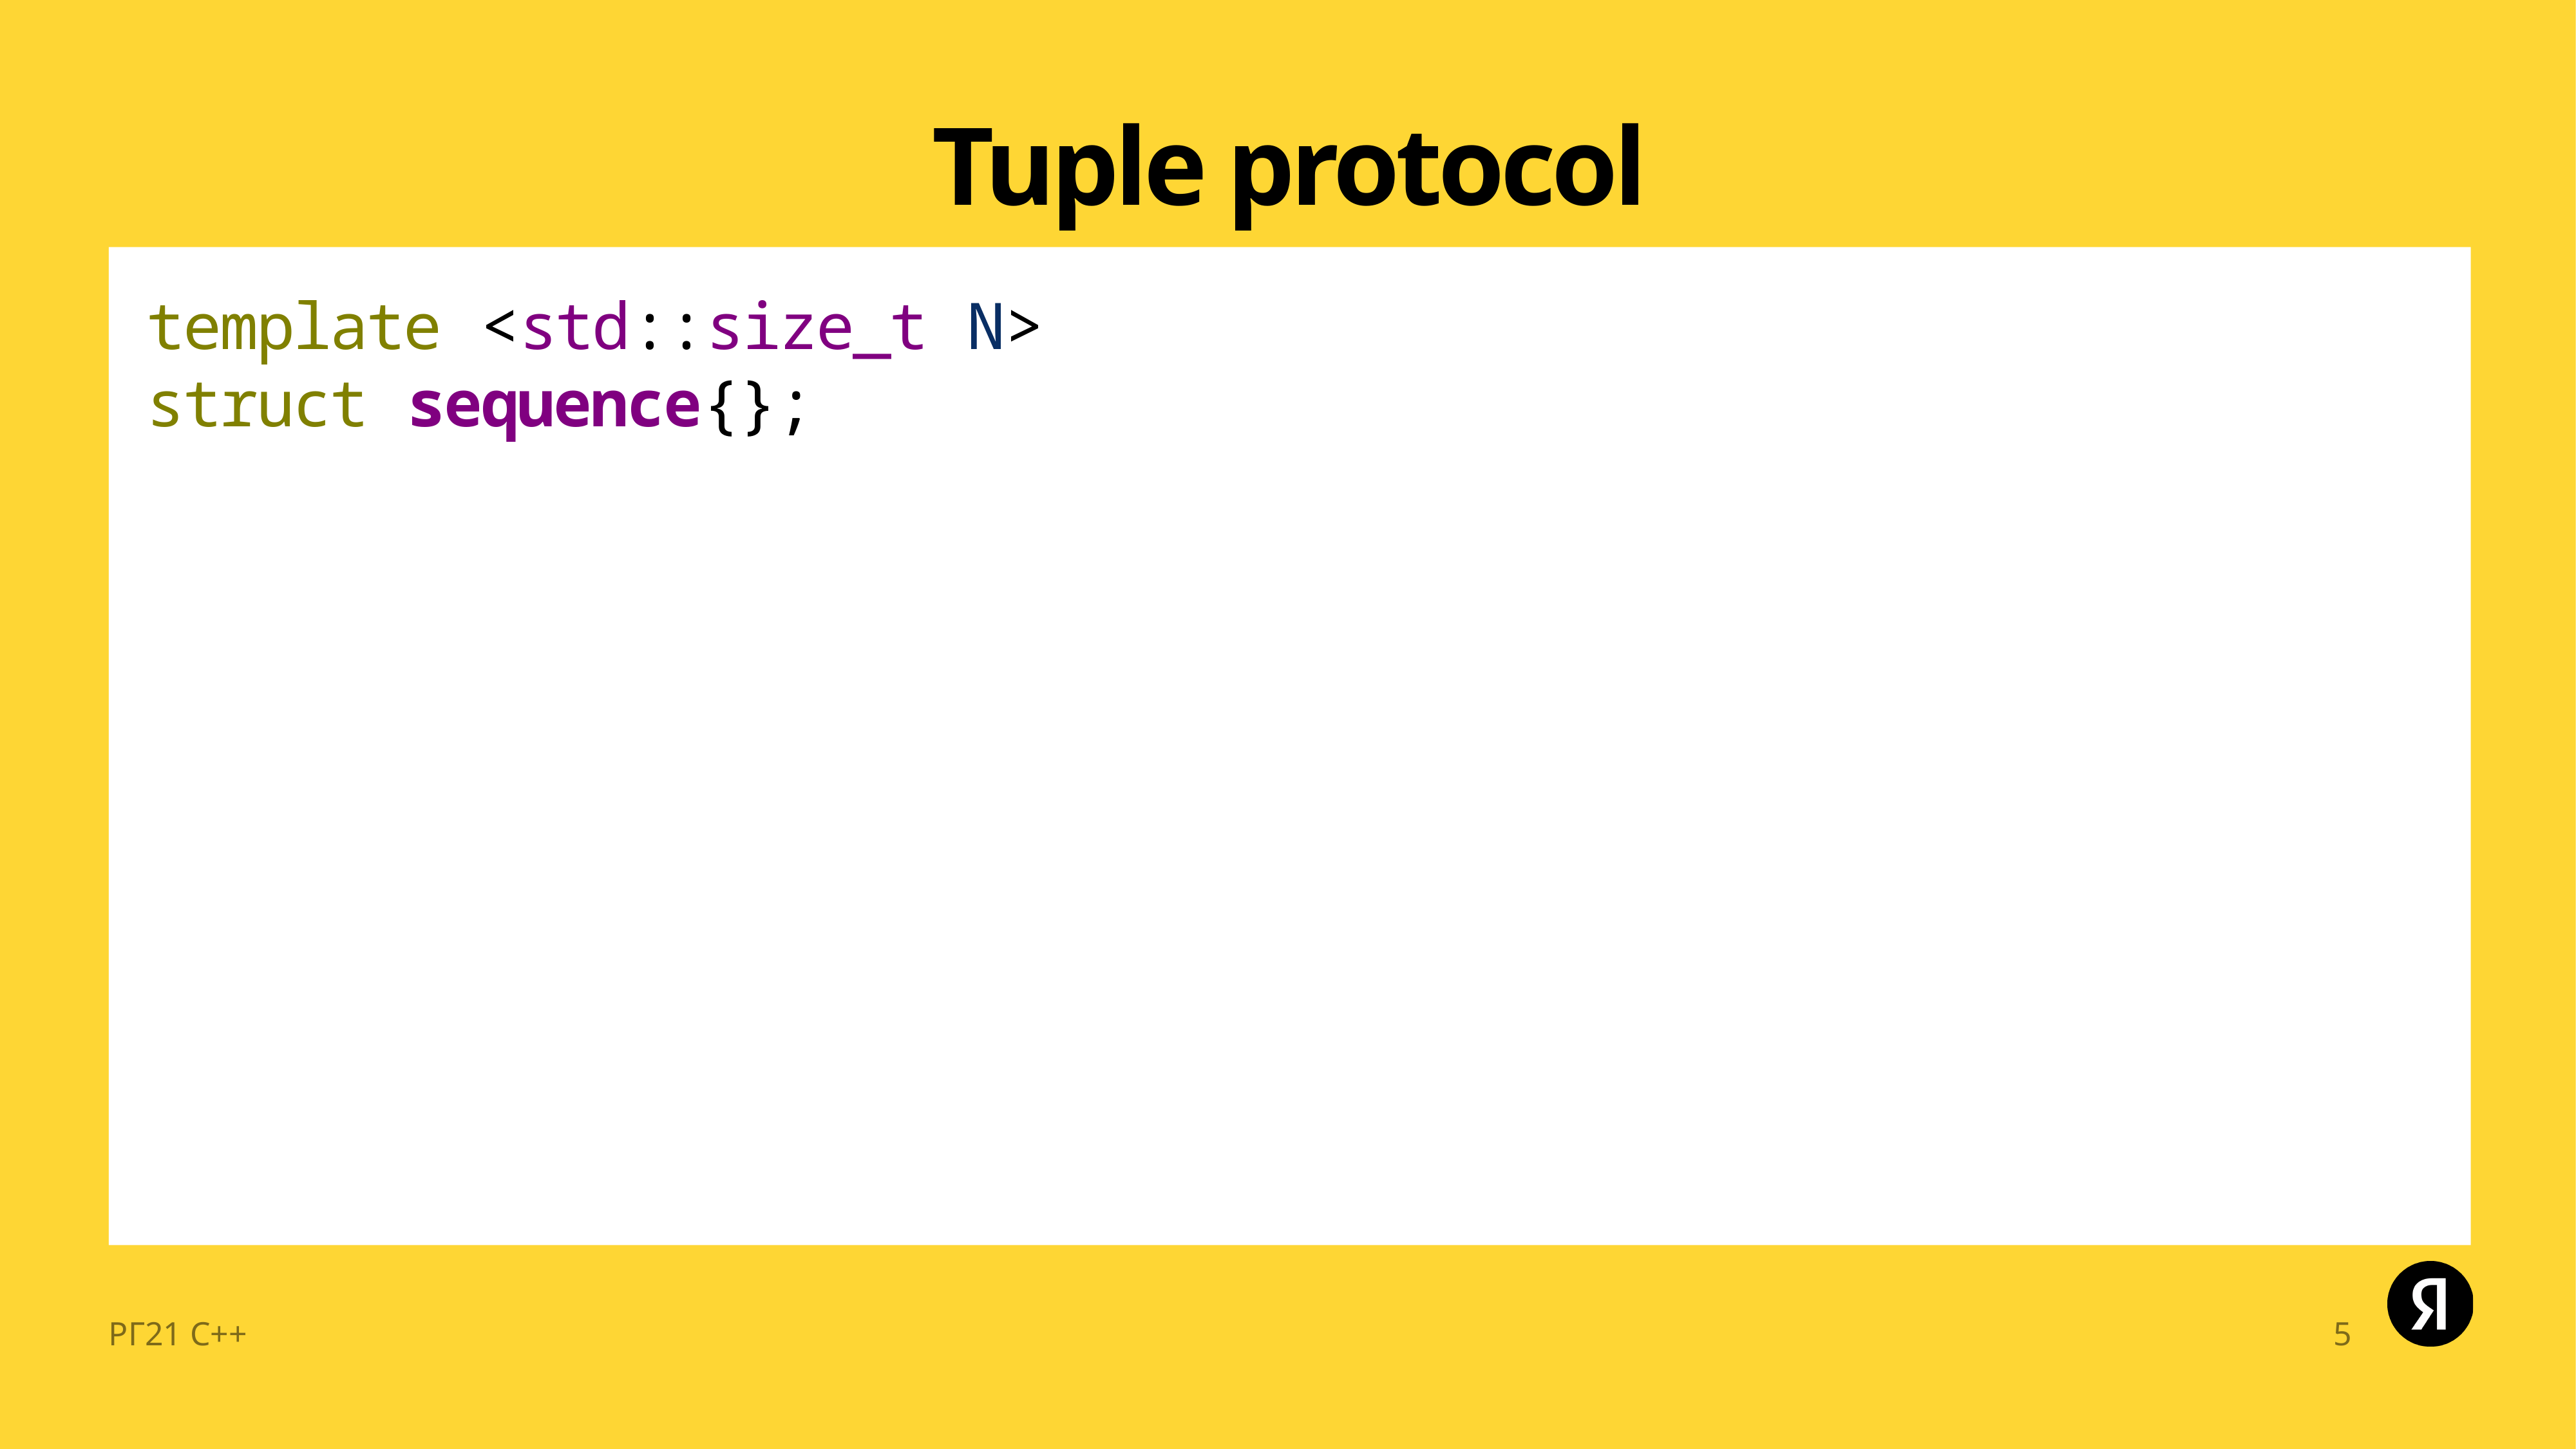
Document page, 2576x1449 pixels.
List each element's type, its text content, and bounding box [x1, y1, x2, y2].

picture [2387, 1261, 2474, 1347]
list template <std::size_t N> struct sequence{}; [108, 247, 2471, 1245]
title Tuple protocol [106, 101, 2473, 228]
